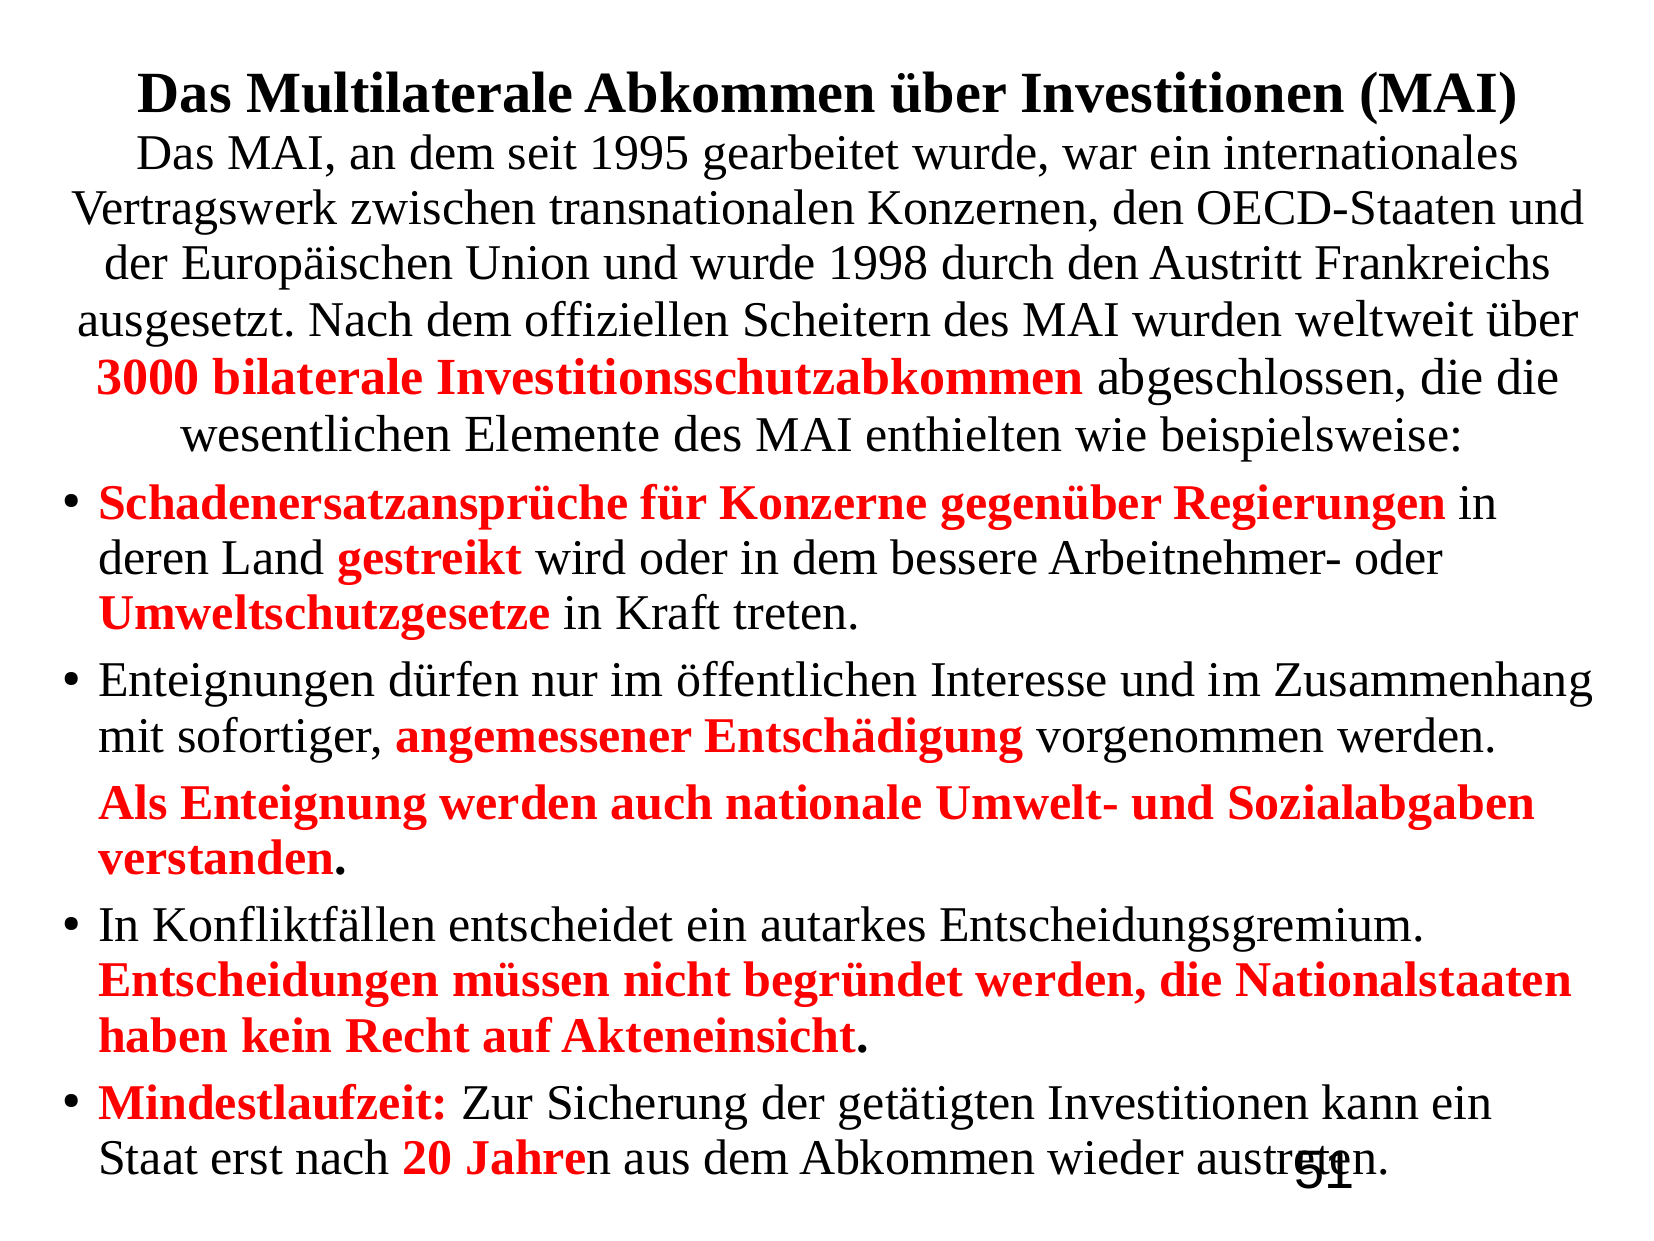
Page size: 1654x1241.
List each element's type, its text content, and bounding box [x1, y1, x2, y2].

text_box Das Multilaterale Abkommen über Investitionen (MAI) Das MAI, an dem seit 1995 gearbeitet wurde, war ein internationales Vertragswerk zwischen transnationalen Konzernen, den OECD-Staaten und der Europäischen Union und wurde 1998 durch den Austritt Frankreichs ausgesetzt. Nach dem offiziellen Scheitern des MAI wurden weltweit über 3000 bilaterale Investitionsschutzabkommen abgeschlossen, die die wesentlichen Elemente des MAI enthielten wie beispielsweise: Schadenersatzansprüche für Konzerne gegenüber Regierungen in deren Land gestreikt wird oder in dem bessere Arbeitnehmer- oder Umweltschutzgesetze in Kraft treten. Enteignungen dürfen nur im öffentlichen Interesse und im Zusammenhang mit sofortiger, angemessener Entschädigung vorgenommen werden. Als Enteignung werden auch nationale Umwelt- und Sozialabgaben verstanden. In Konfliktfällen entscheidet ein autarkes Entscheidungsgremium. Entscheidungen müssen nicht begründet werden, die Nationalstaaten haben kein Recht auf Akteneinsicht. Mindestlaufzeit: Zur Sicherung der getätigten Investitionen kann ein Staat erst nach 20 Jahren aus dem Abkommen wieder austreten. [47, 52, 1619, 1201]
text_box <Foliennummer> [1279, 1131, 1654, 1208]
